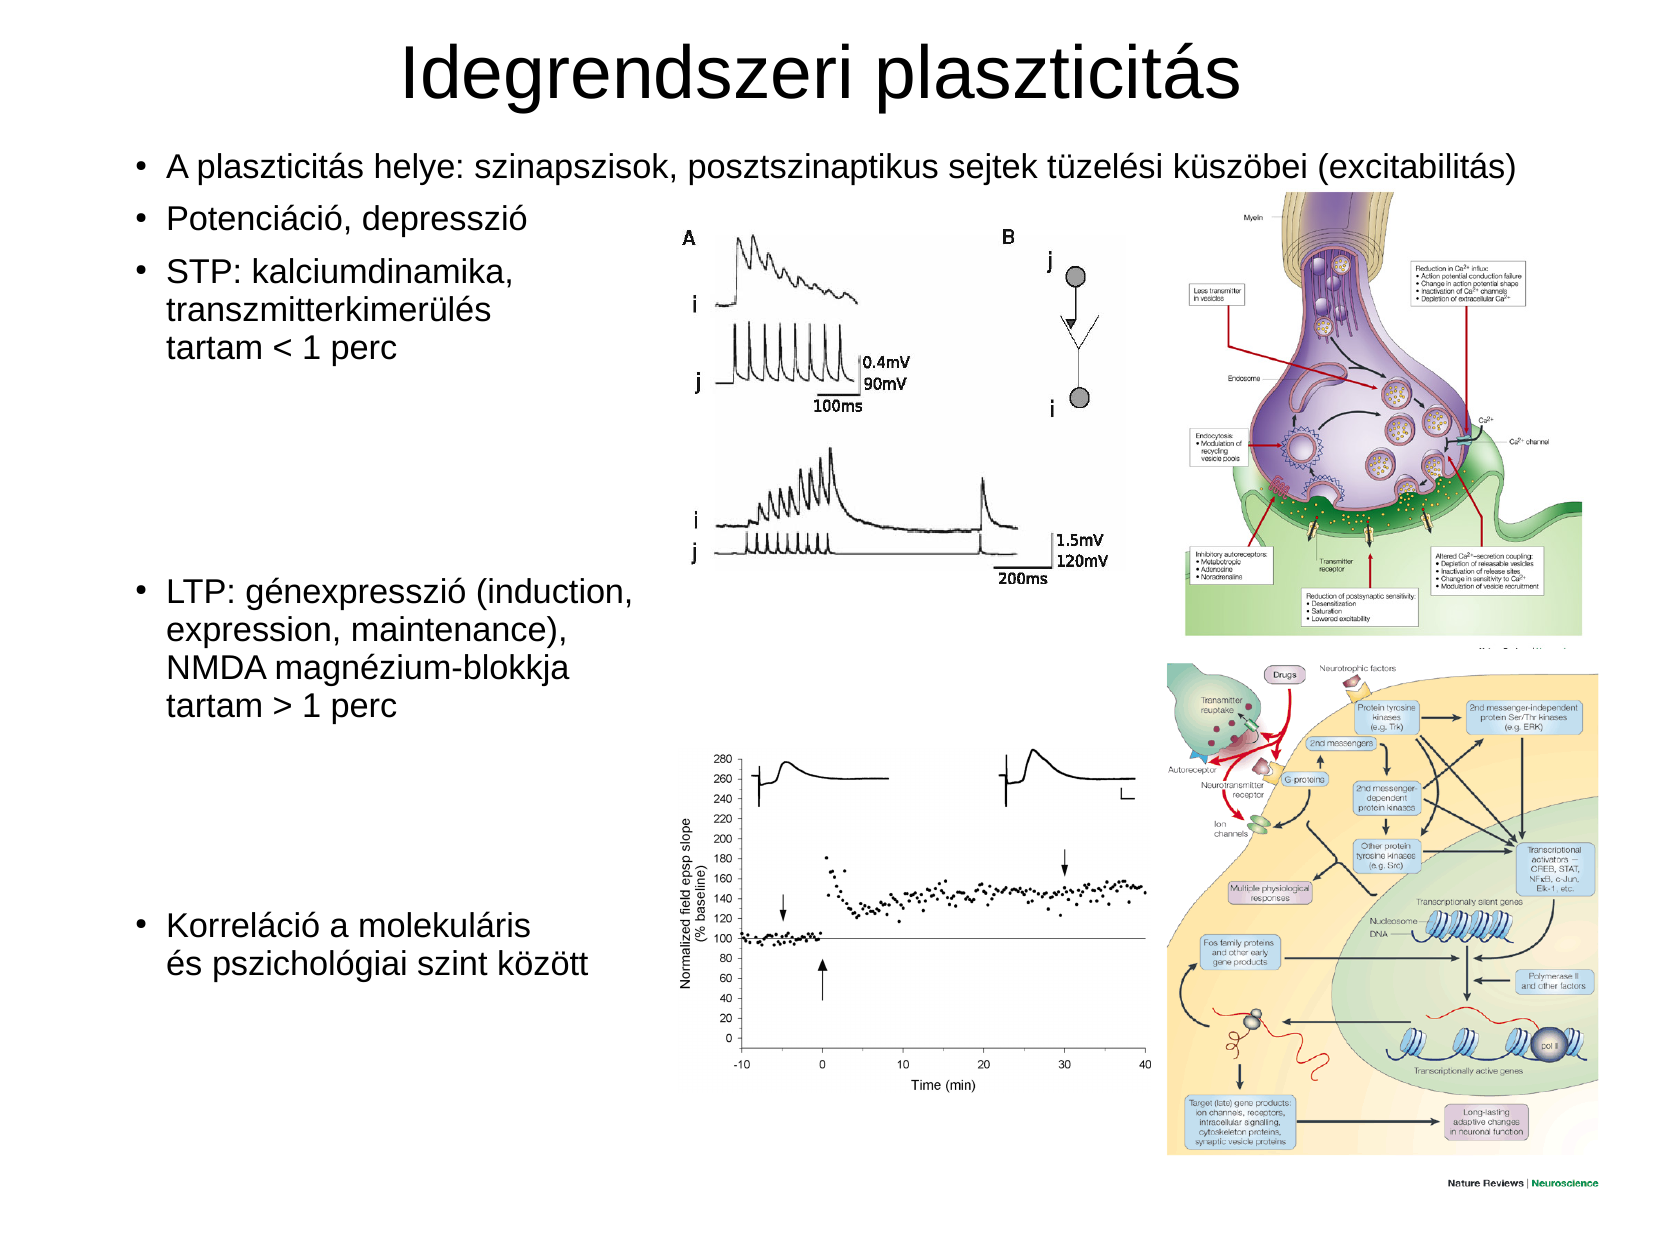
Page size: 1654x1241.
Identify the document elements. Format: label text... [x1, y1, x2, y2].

picture [678, 188, 1625, 1211]
picture [682, 229, 1126, 584]
list A plaszticitás helye: szinapszisok, posztszinaptikus sejtek tüzelési küszöbei (excitabilitás) Potenciáció, depresszió STP: kalciumdinamika, transzmitterkimerülés tartam < 1 perc LTP: génexpresszió (induction, expression, maintenance), NMDA magnézium-blokkja tartam > 1 perc Korreláció a molekuláris és pszichológiai szint között [82, 147, 1571, 1109]
title Idegrendszeri plaszticitás [76, 27, 1565, 119]
